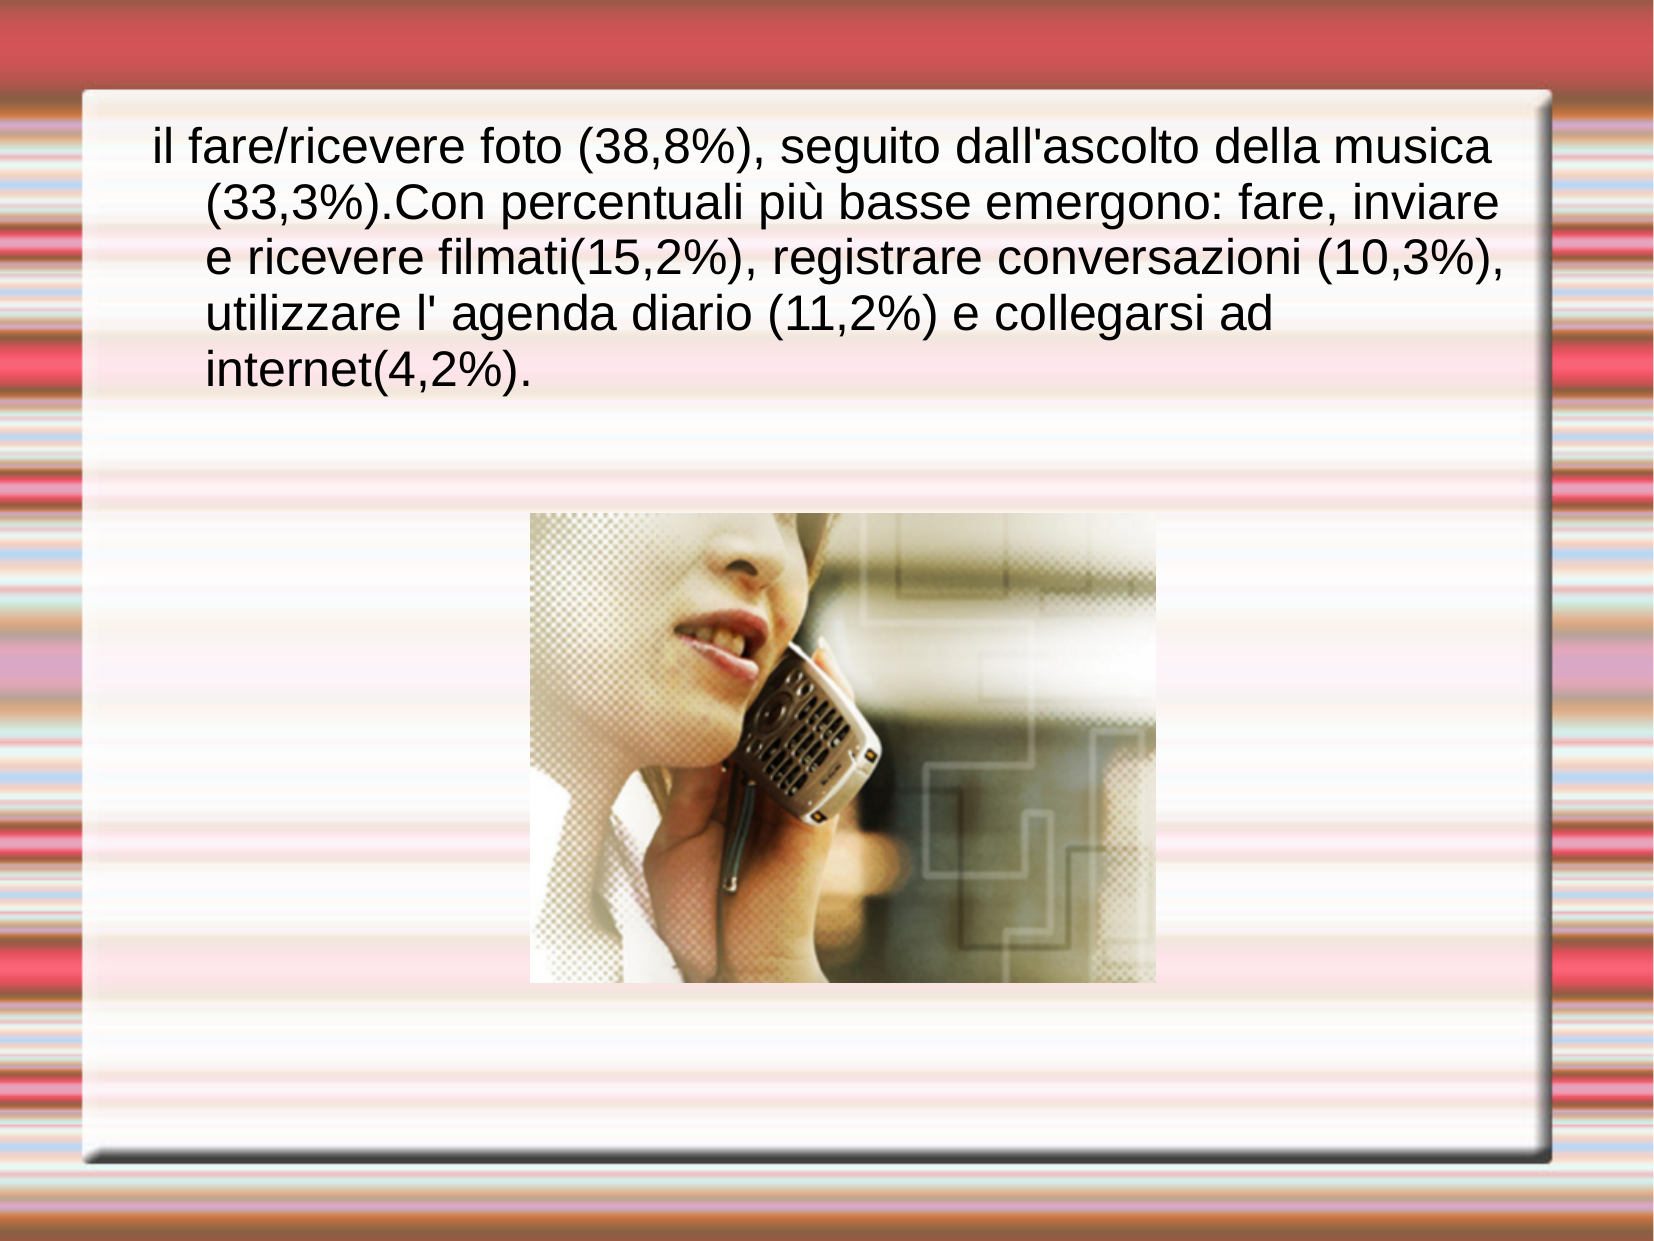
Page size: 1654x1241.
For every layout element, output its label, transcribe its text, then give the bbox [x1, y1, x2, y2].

list il fare/ricevere foto (38,8%), seguito dall'ascolto della musica (33,3%).Con percentuali più basse emergono: fare, inviare e ricevere filmati(15,2%), registrare conversazioni (10,3%), utilizzare l' agenda diario (11,2%) e collegarsi ad internet(4,2%). [134, 118, 1536, 1123]
picture [0, 0, 1654, 1241]
